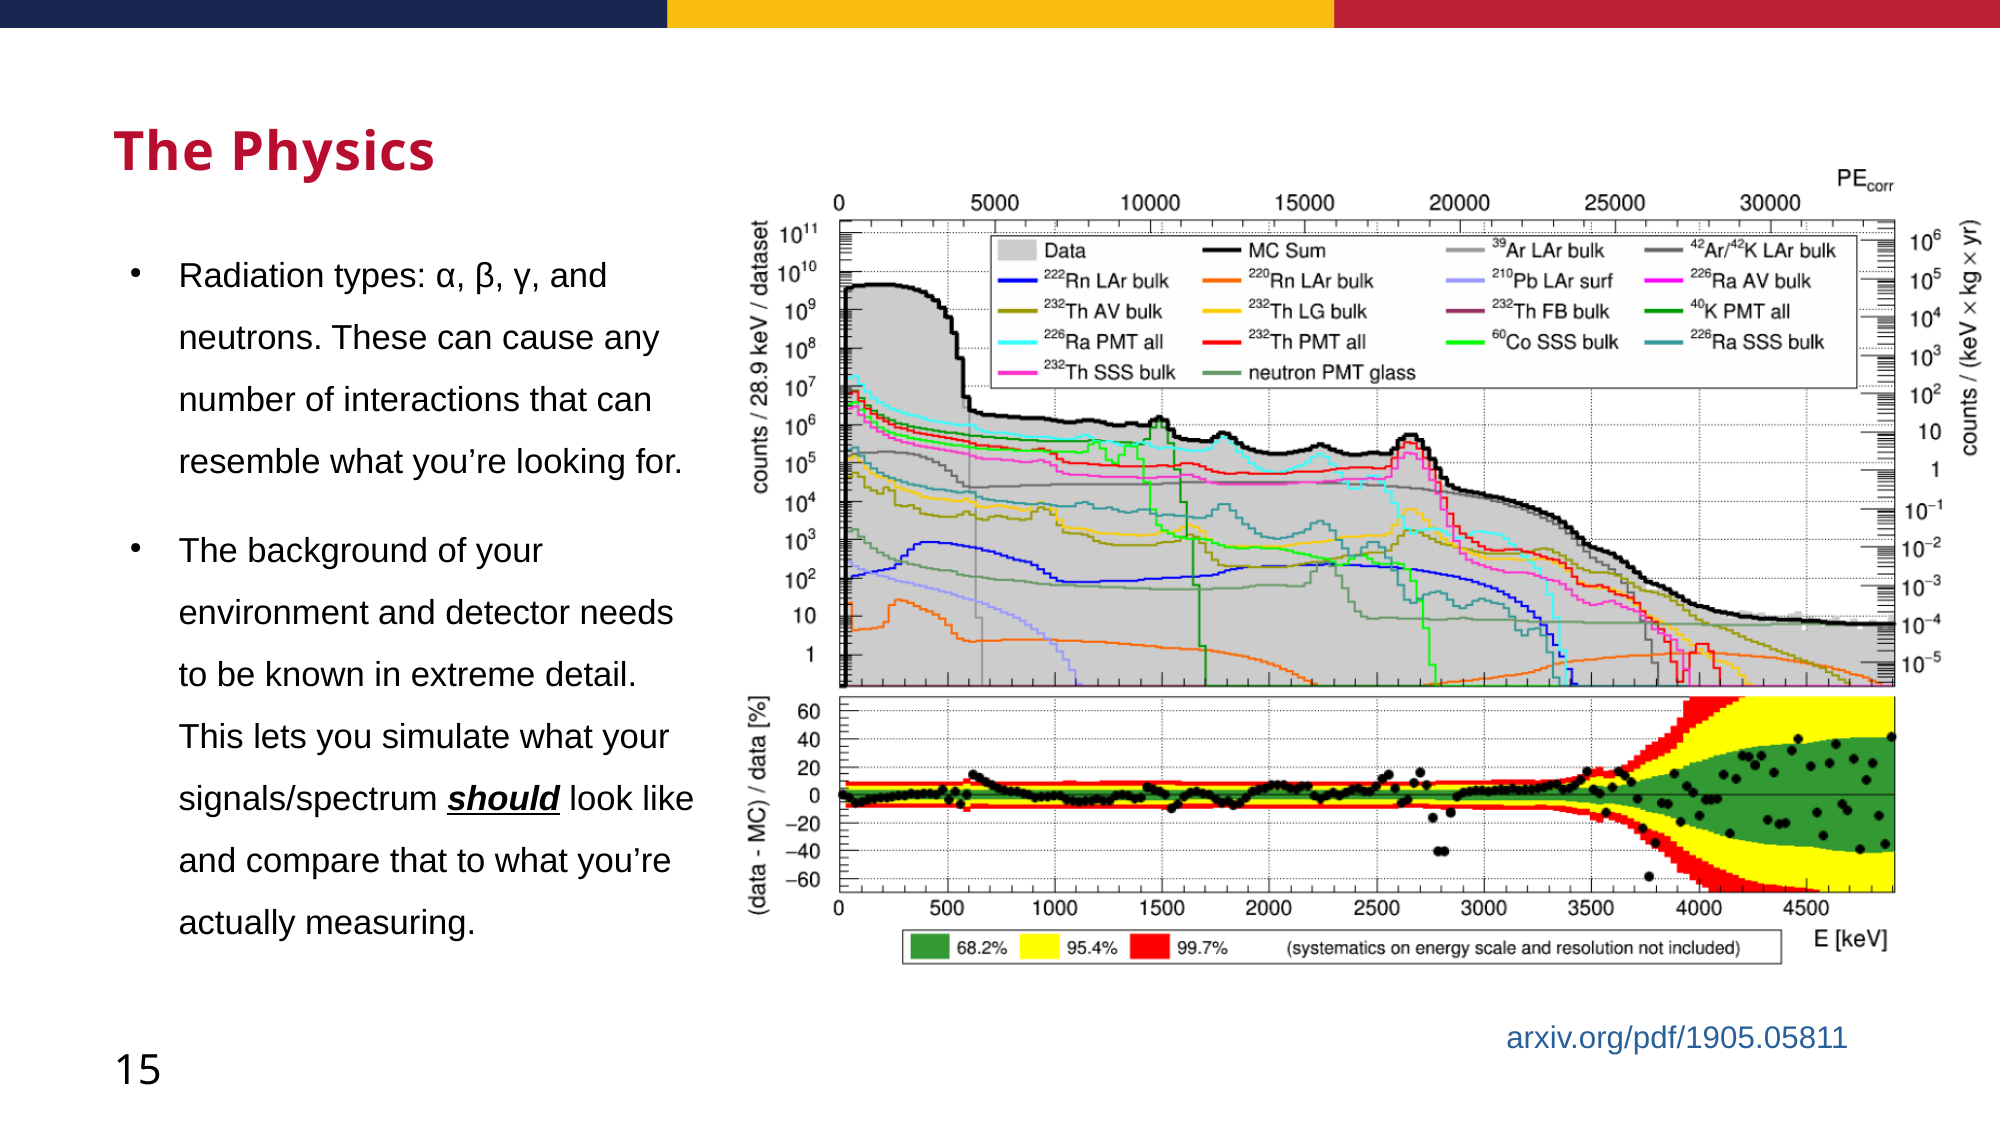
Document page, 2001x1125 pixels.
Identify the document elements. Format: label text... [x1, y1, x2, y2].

picture [0, 0, 2000, 28]
picture [719, 141, 1995, 992]
title The Physics [98, 115, 1886, 219]
text_box arxiv.org/pdf/1905.05811 [1491, 1012, 1865, 1063]
list Radiation types: α, β, γ, and neutrons. These can cause any number of interactions that can resemble what you’re looking for. The background of your environment and detector needs to be known in extreme detail. This lets you simulate what your signals/spectrum should look like and compare that to what you’re actually measuring. [98, 224, 712, 1022]
slide_number <number> [99, 1035, 190, 1092]
